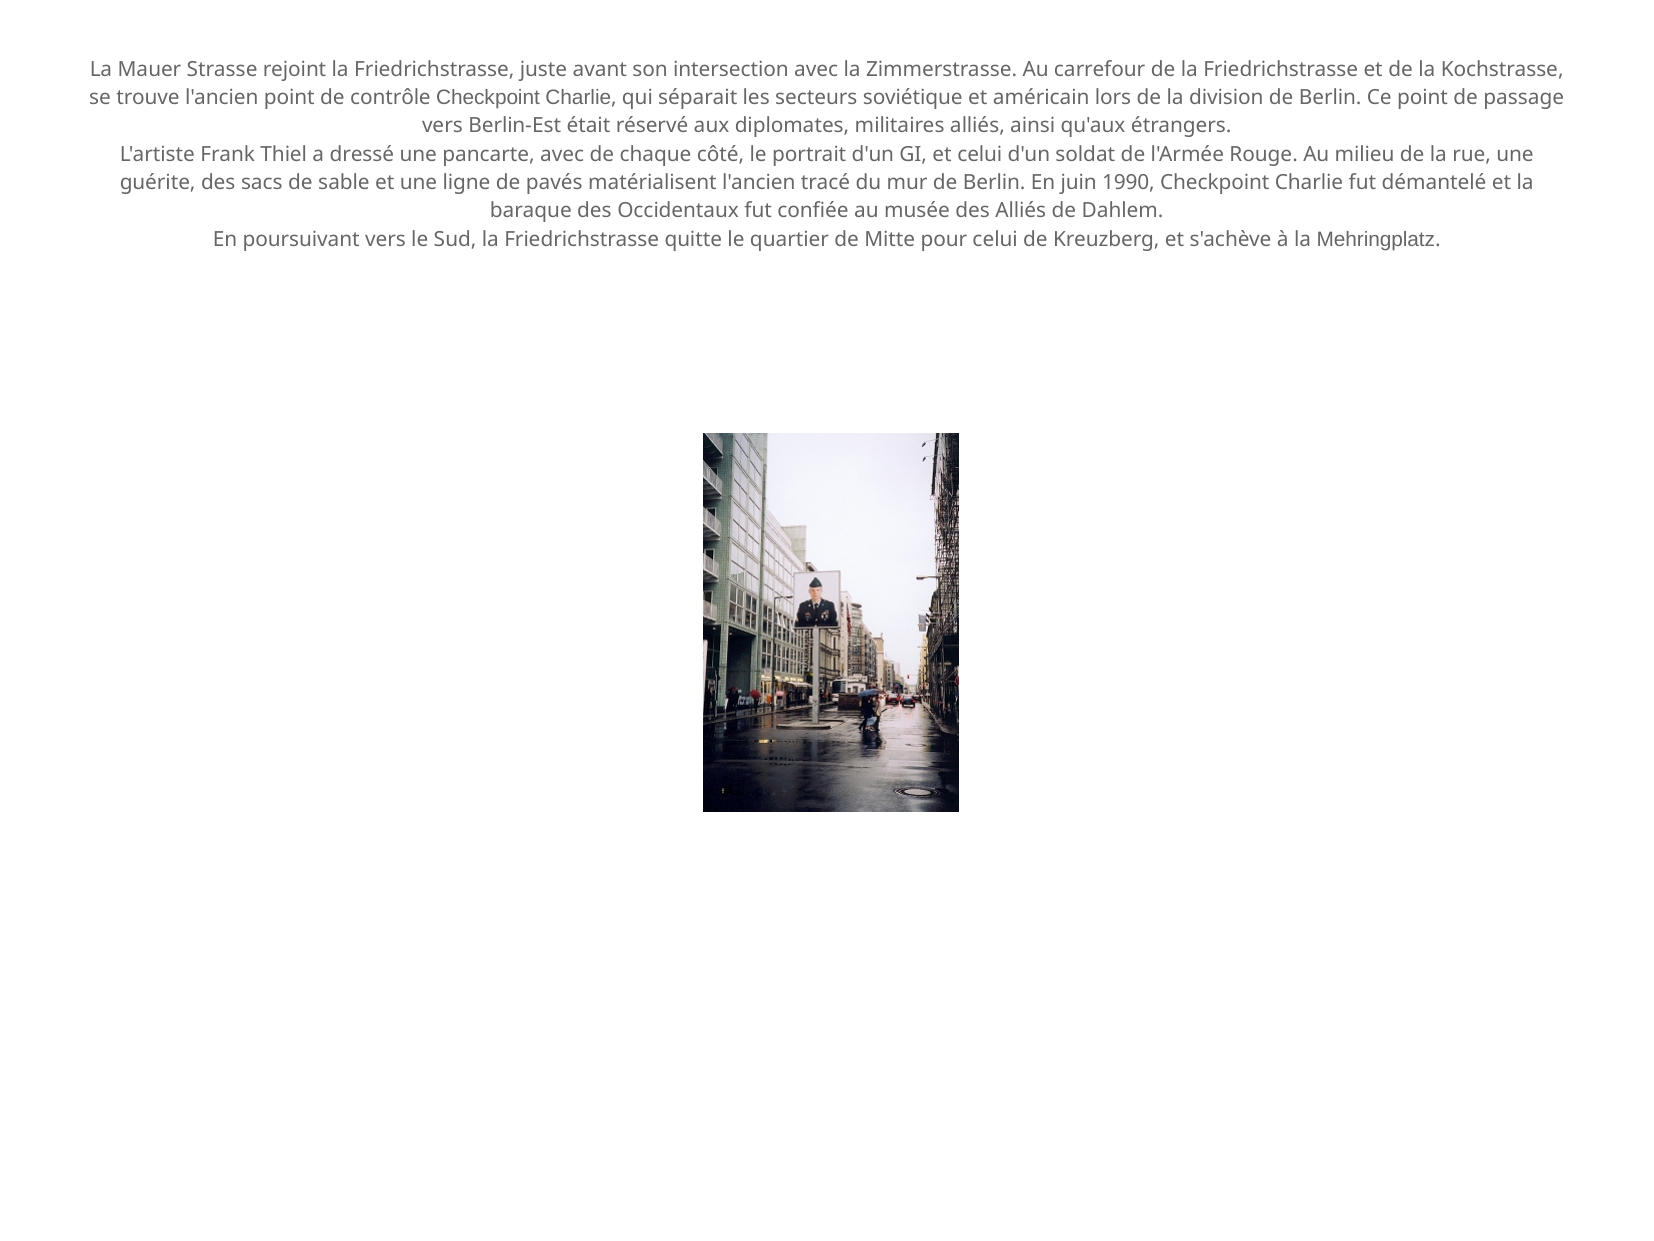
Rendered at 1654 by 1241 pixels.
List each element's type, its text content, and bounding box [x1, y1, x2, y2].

picture [703, 433, 959, 813]
title La Mauer Strasse rejoint la Friedrichstrasse, juste avant son intersection avec la Zimmerstrasse. Au carrefour de la Friedrichstrasse et de la Kochstrasse, se trouve l'ancien point de contrôle Checkpoint Charlie, qui séparait les secteurs soviétique et américain lors de la division de Berlin. Ce point de passage vers Berlin-Est était réservé aux diplomates, militaires alliés, ainsi qu'aux étrangers. L'artiste Frank Thiel a dressé une pancarte, avec de chaque côté, le portrait d'un GI, et celui d'un soldat de l'Armée Rouge. Au milieu de la rue, une guérite, des sacs de sable et une ligne de pavés matérialisent l'ancien tracé du mur de Berlin. En juin 1990, Checkpoint Charlie fut démantelé et la baraque des Occidentaux fut confiée au musée des Alliés de Dahlem. En poursuivant vers le Sud, la Friedrichstrasse quitte le quartier de Mitte pour celui de Kreuzberg, et s'achève à la Mehringplatz. [82, 56, 1571, 250]
